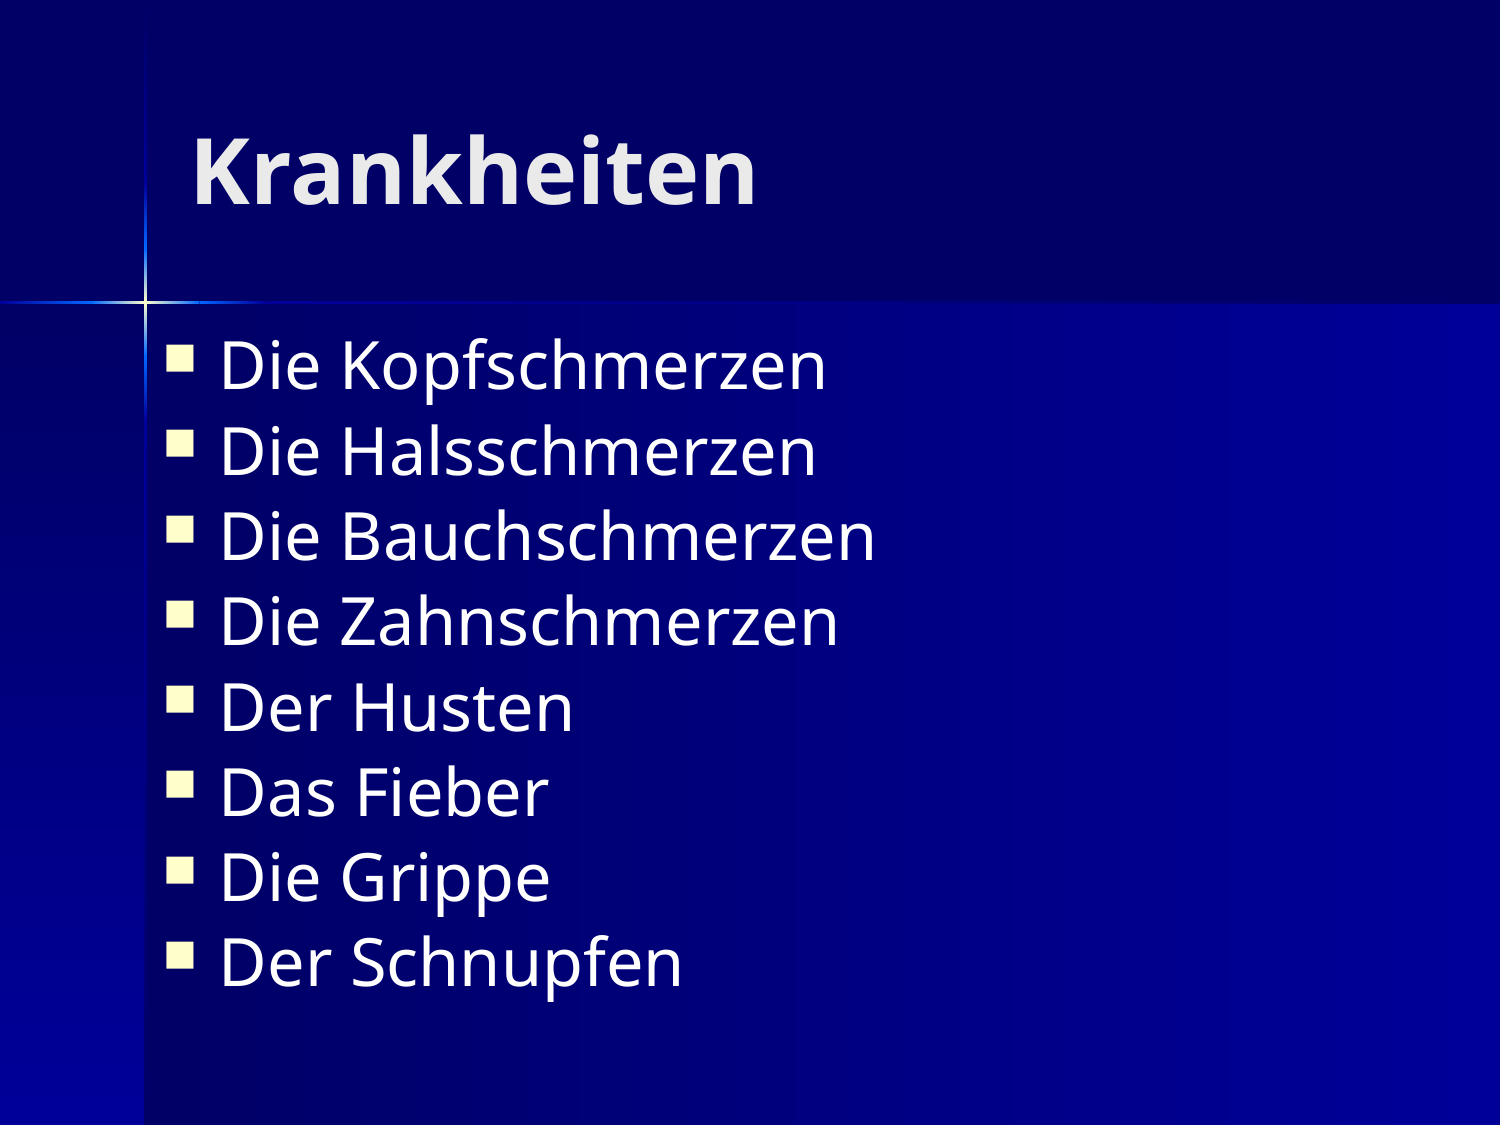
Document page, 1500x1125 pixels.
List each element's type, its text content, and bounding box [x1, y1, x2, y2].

list Die Kopfschmerzen Die Halsschmerzen Die Bauchschmerzen Die Zahnschmerzen Der Husten Das Fieber Die Grippe Der Schnupfen [147, 324, 1413, 1083]
title Krankheiten [174, 50, 1413, 285]
